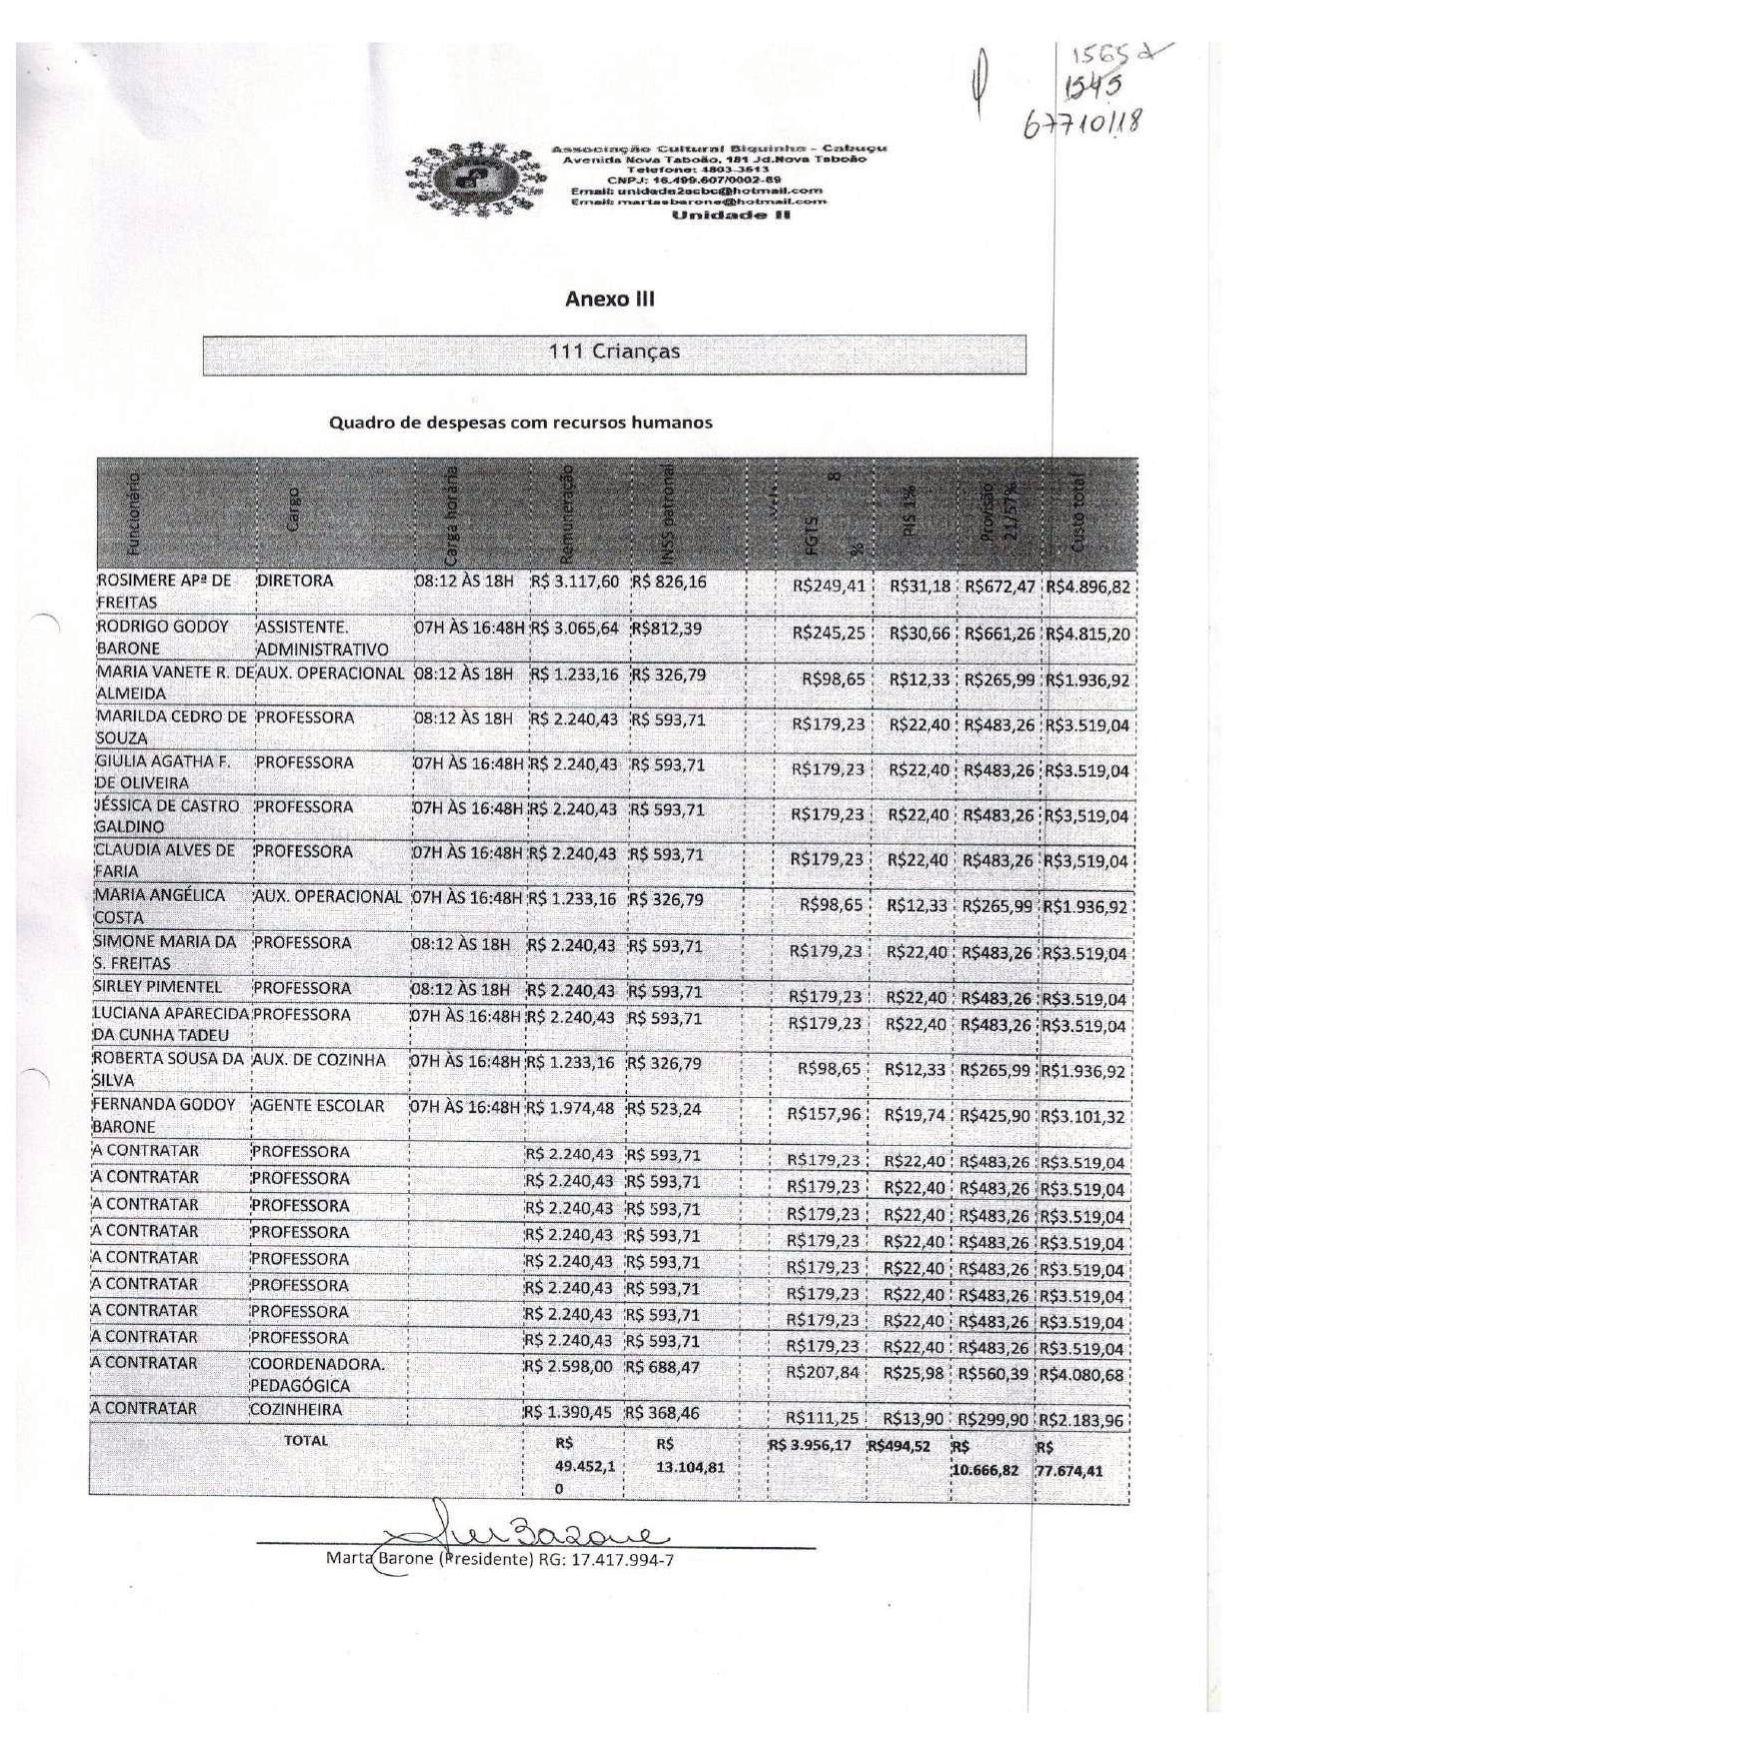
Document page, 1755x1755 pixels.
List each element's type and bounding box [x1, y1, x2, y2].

text_box [0, 2, 1238, 1754]
